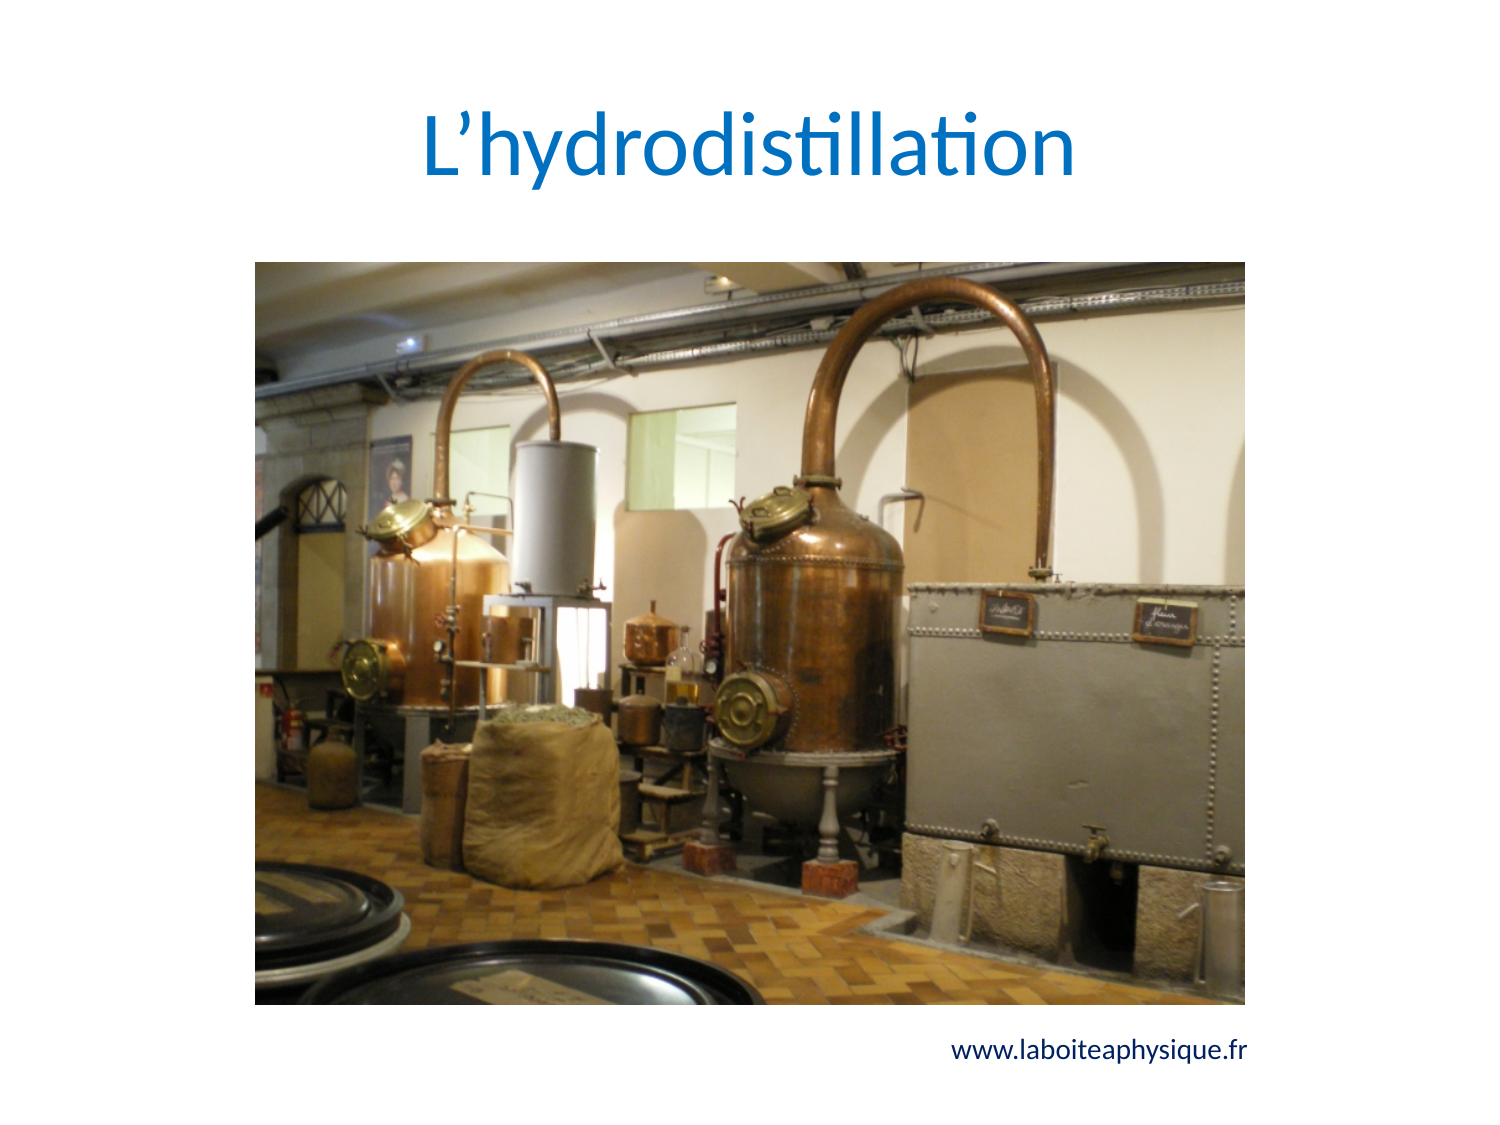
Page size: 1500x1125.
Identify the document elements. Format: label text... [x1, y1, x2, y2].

title L’hydrodistillation [75, 45, 1425, 233]
picture [255, 262, 1245, 1005]
text_box www.laboiteaphysique.fr [702, 1023, 1263, 1089]
